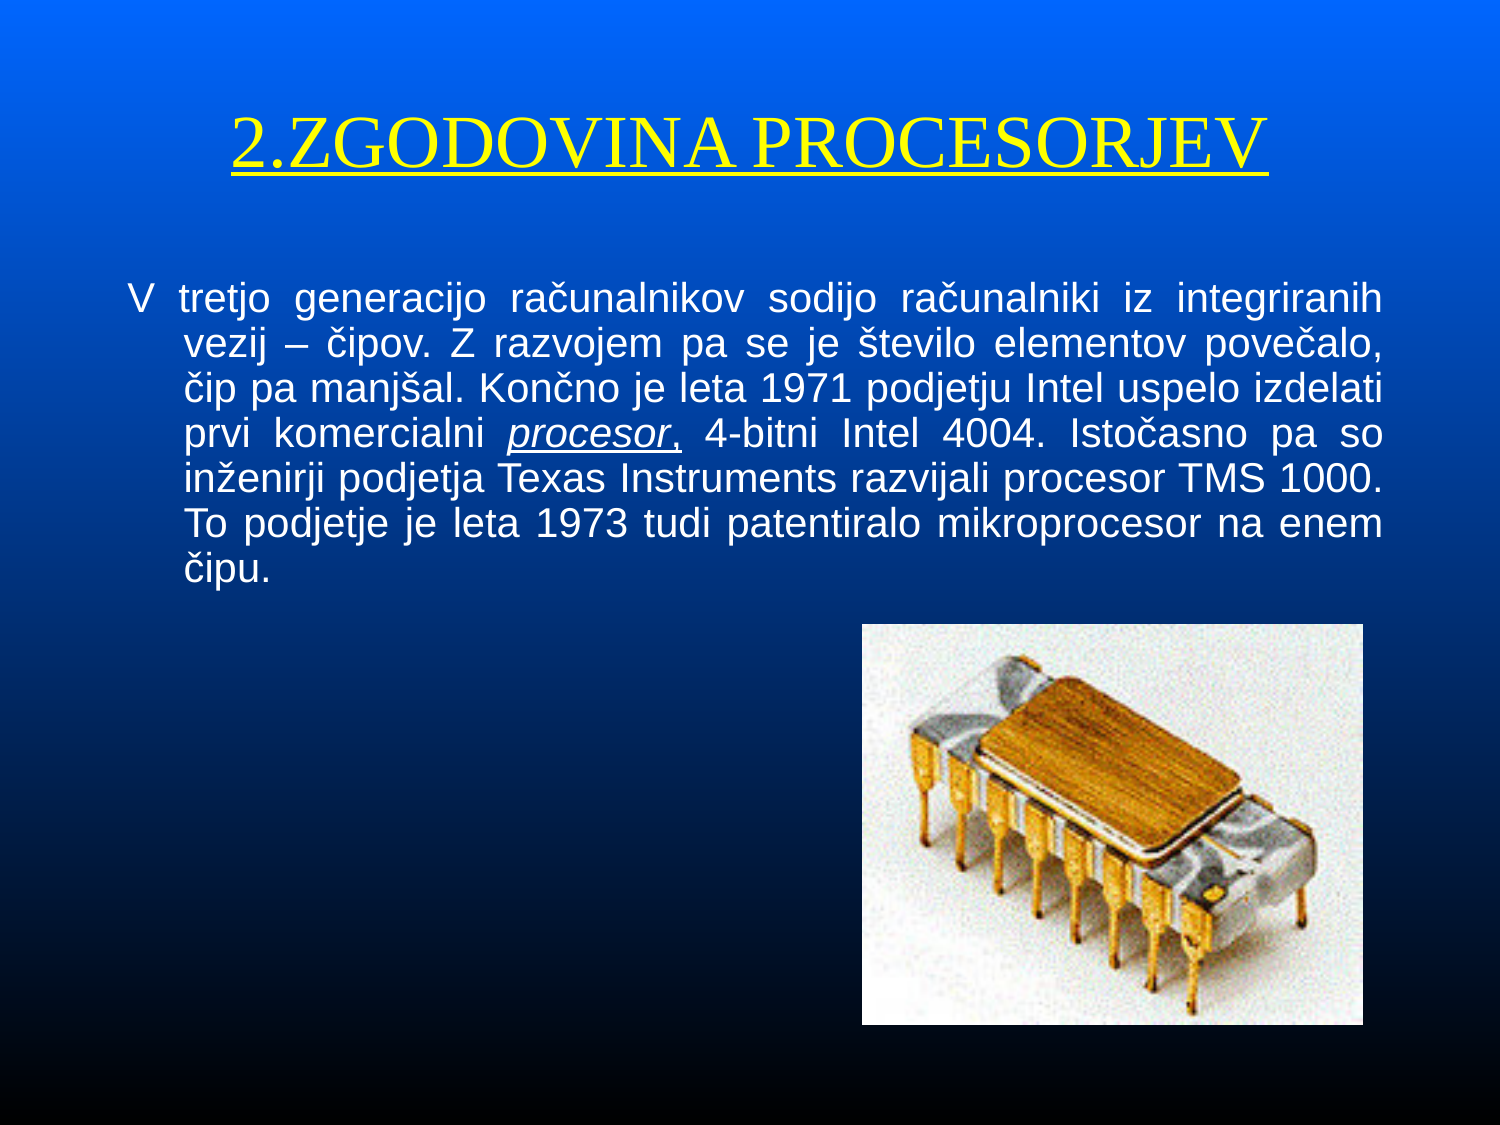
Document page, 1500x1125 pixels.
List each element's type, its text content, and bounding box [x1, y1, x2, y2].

picture [862, 624, 1363, 1025]
list V tretjo generacijo računalnikov sodijo računalniki iz integriranih vezij – čipov. Z razvojem pa se je število elementov povečalo, čip pa manjšal. Končno je leta 1971 podjetju Intel uspelo izdelati prvi komercialni procesor, 4-bitni Intel 4004. Istočasno pa so inženirji podjetja Texas Instruments razvijali procesor TMS 1000. To podjetje je leta 1973 tudi patentiralo mikroprocesor na enem čipu. [112, 269, 1399, 1099]
title 2.ZGODOVINA PROCESORJEV [112, 35, 1388, 239]
